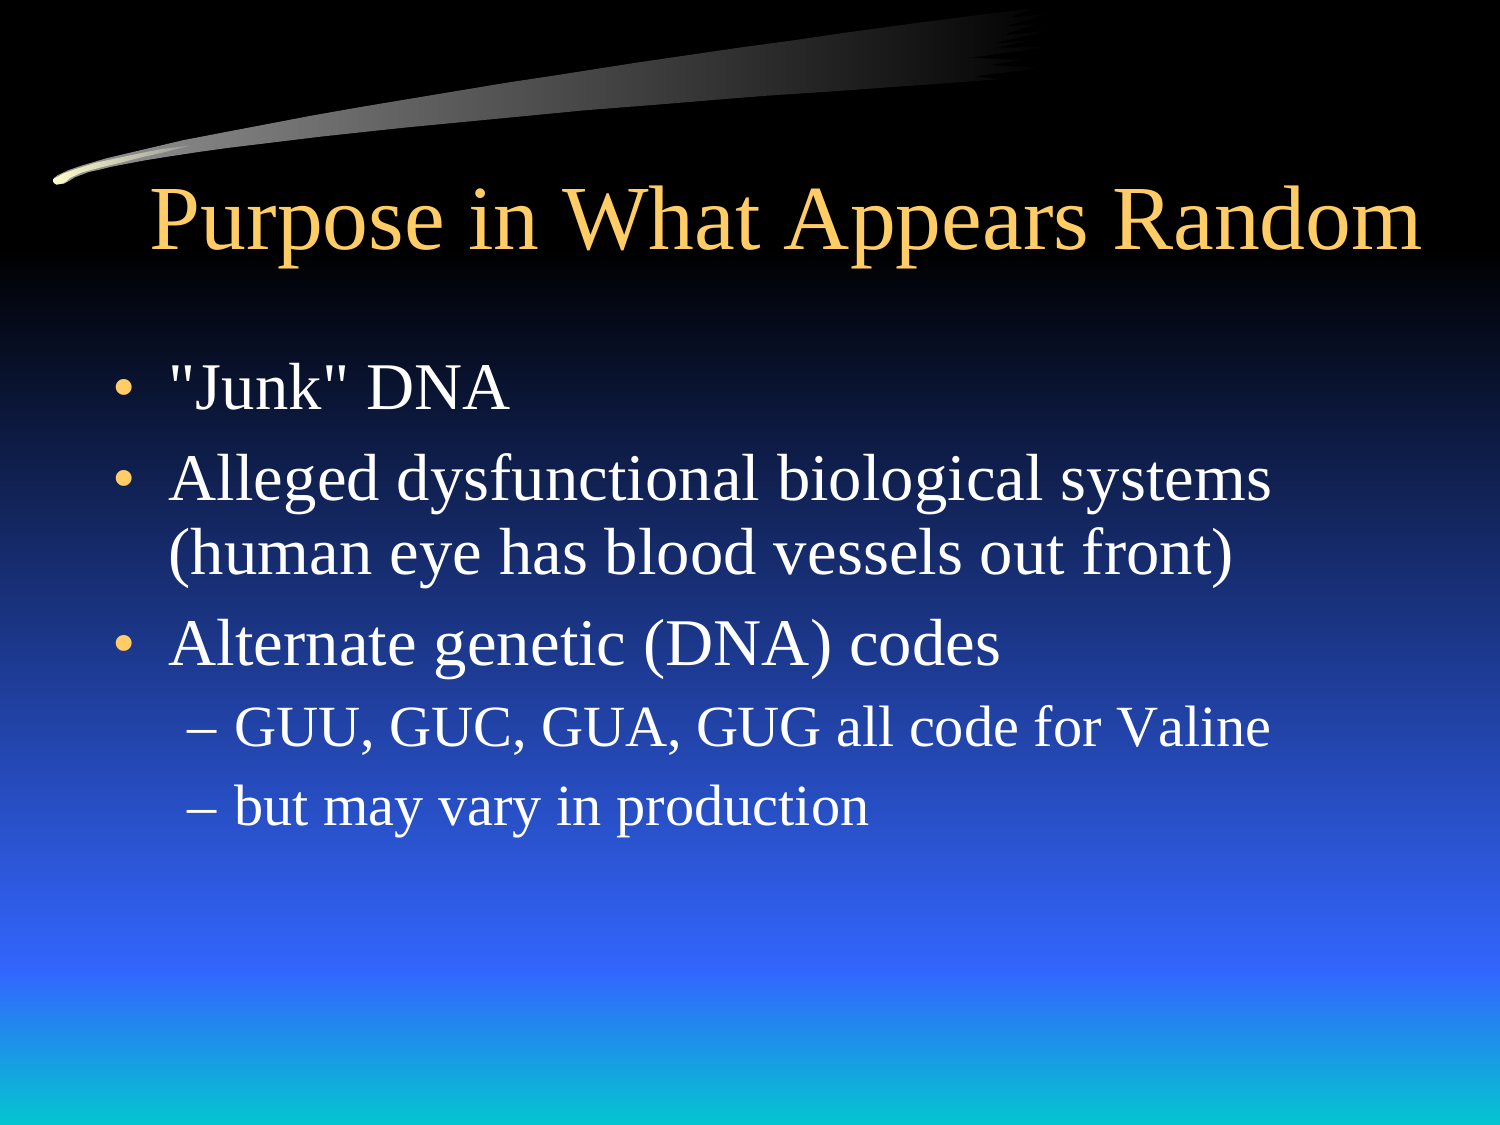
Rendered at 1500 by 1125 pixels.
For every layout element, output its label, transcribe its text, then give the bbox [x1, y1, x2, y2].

title Purpose in What Appears Random [112, 117, 1463, 321]
list "Junk" DNA Alleged dysfunctional biological systems (human eye has blood vessels out front) Alternate genetic (DNA) codes GUU, GUC, GUA, GUG all code for Valine but may vary in production [112, 350, 1388, 1026]
